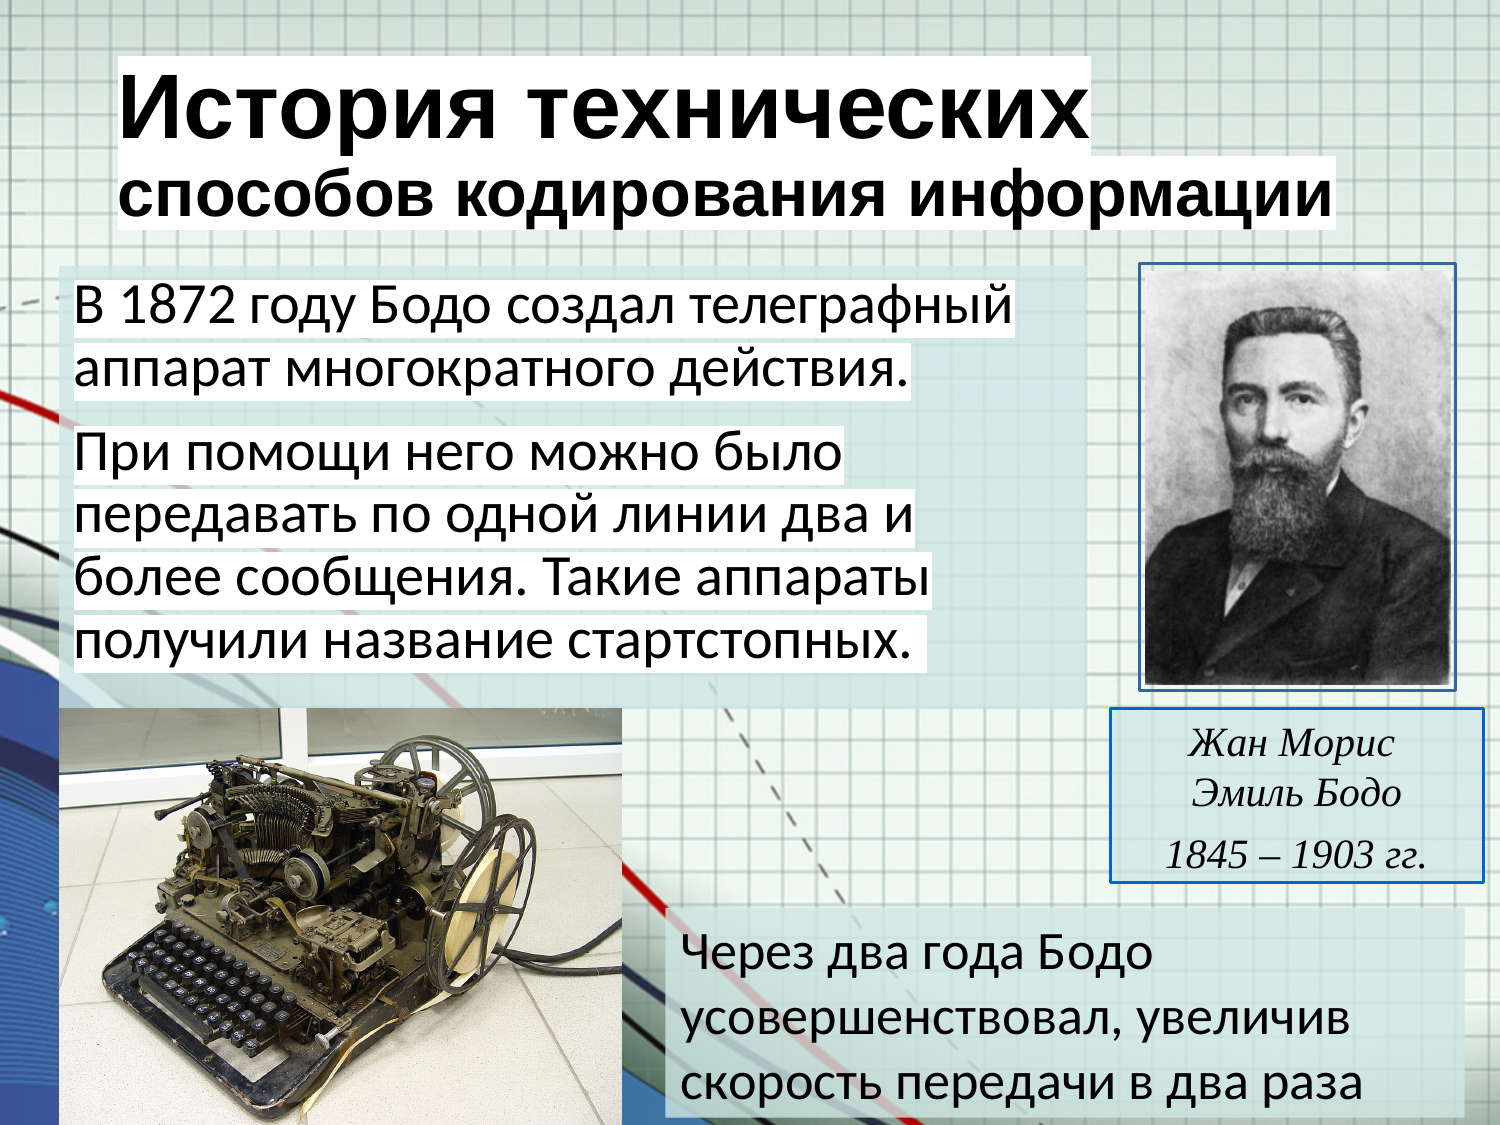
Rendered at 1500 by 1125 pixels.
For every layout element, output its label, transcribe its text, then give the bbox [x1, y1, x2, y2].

list В 1872 году Бодо создал телеграфный аппарат многократного действия. При помощи него можно было передавать по одной линии два и более сообщения. Такие аппараты получили название стартстопных. [59, 265, 1087, 709]
text_box Жан Морис Эмиль Бодо 1845 – 1903 гг. [1110, 708, 1484, 883]
text_box Через два года Бодо усовершенствовал, увеличив скорость передачи в два раза [665, 907, 1465, 1118]
picture [0, 0, 1500, 1125]
title История технических способов кодирования информации [103, 32, 1397, 258]
